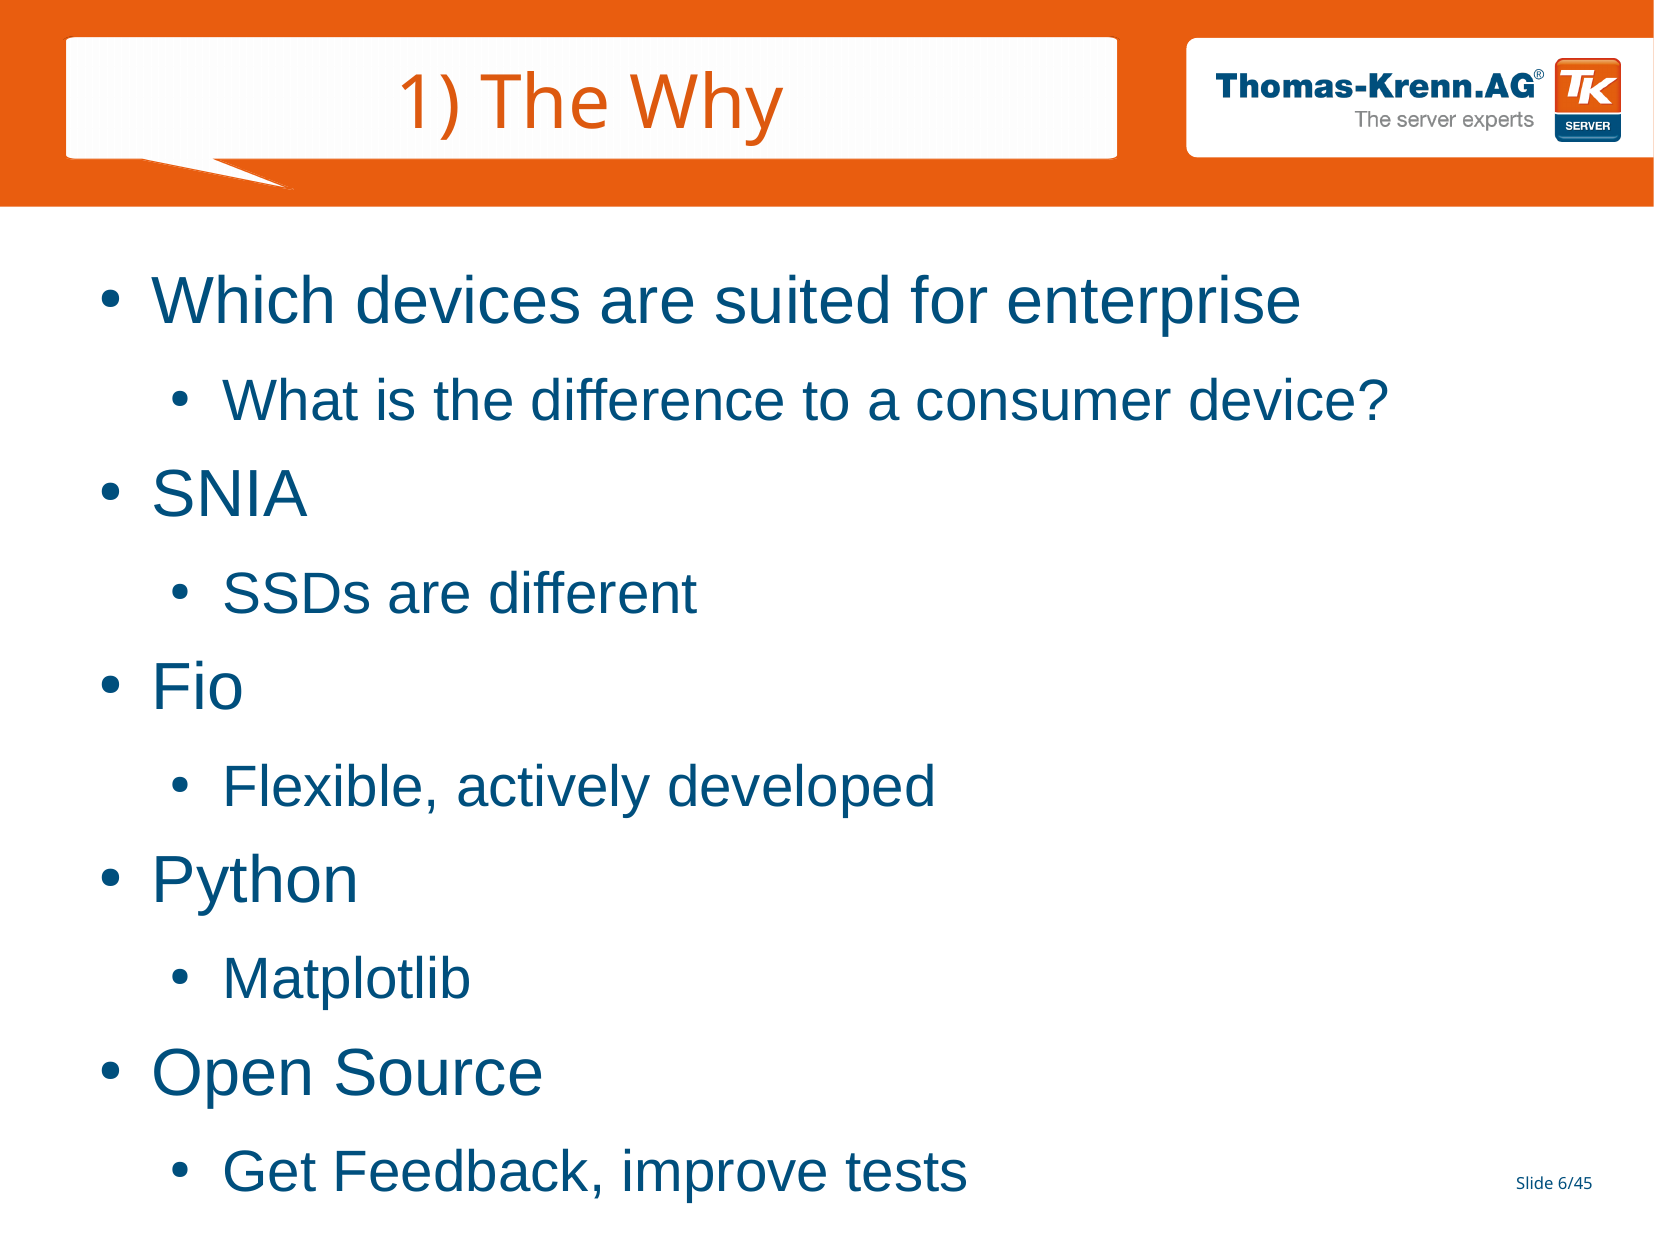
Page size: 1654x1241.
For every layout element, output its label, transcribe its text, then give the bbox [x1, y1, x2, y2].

picture [63, 36, 1120, 190]
picture [1216, 58, 1621, 142]
list Which devices are suited for enterprise What is the difference to a consumer device? SNIA SSDs are different Fio Flexible, actively developed Python Matplotlib Open Source Get Feedback, improve tests [81, 263, 1570, 1205]
title 1) The Why [69, 35, 1110, 165]
